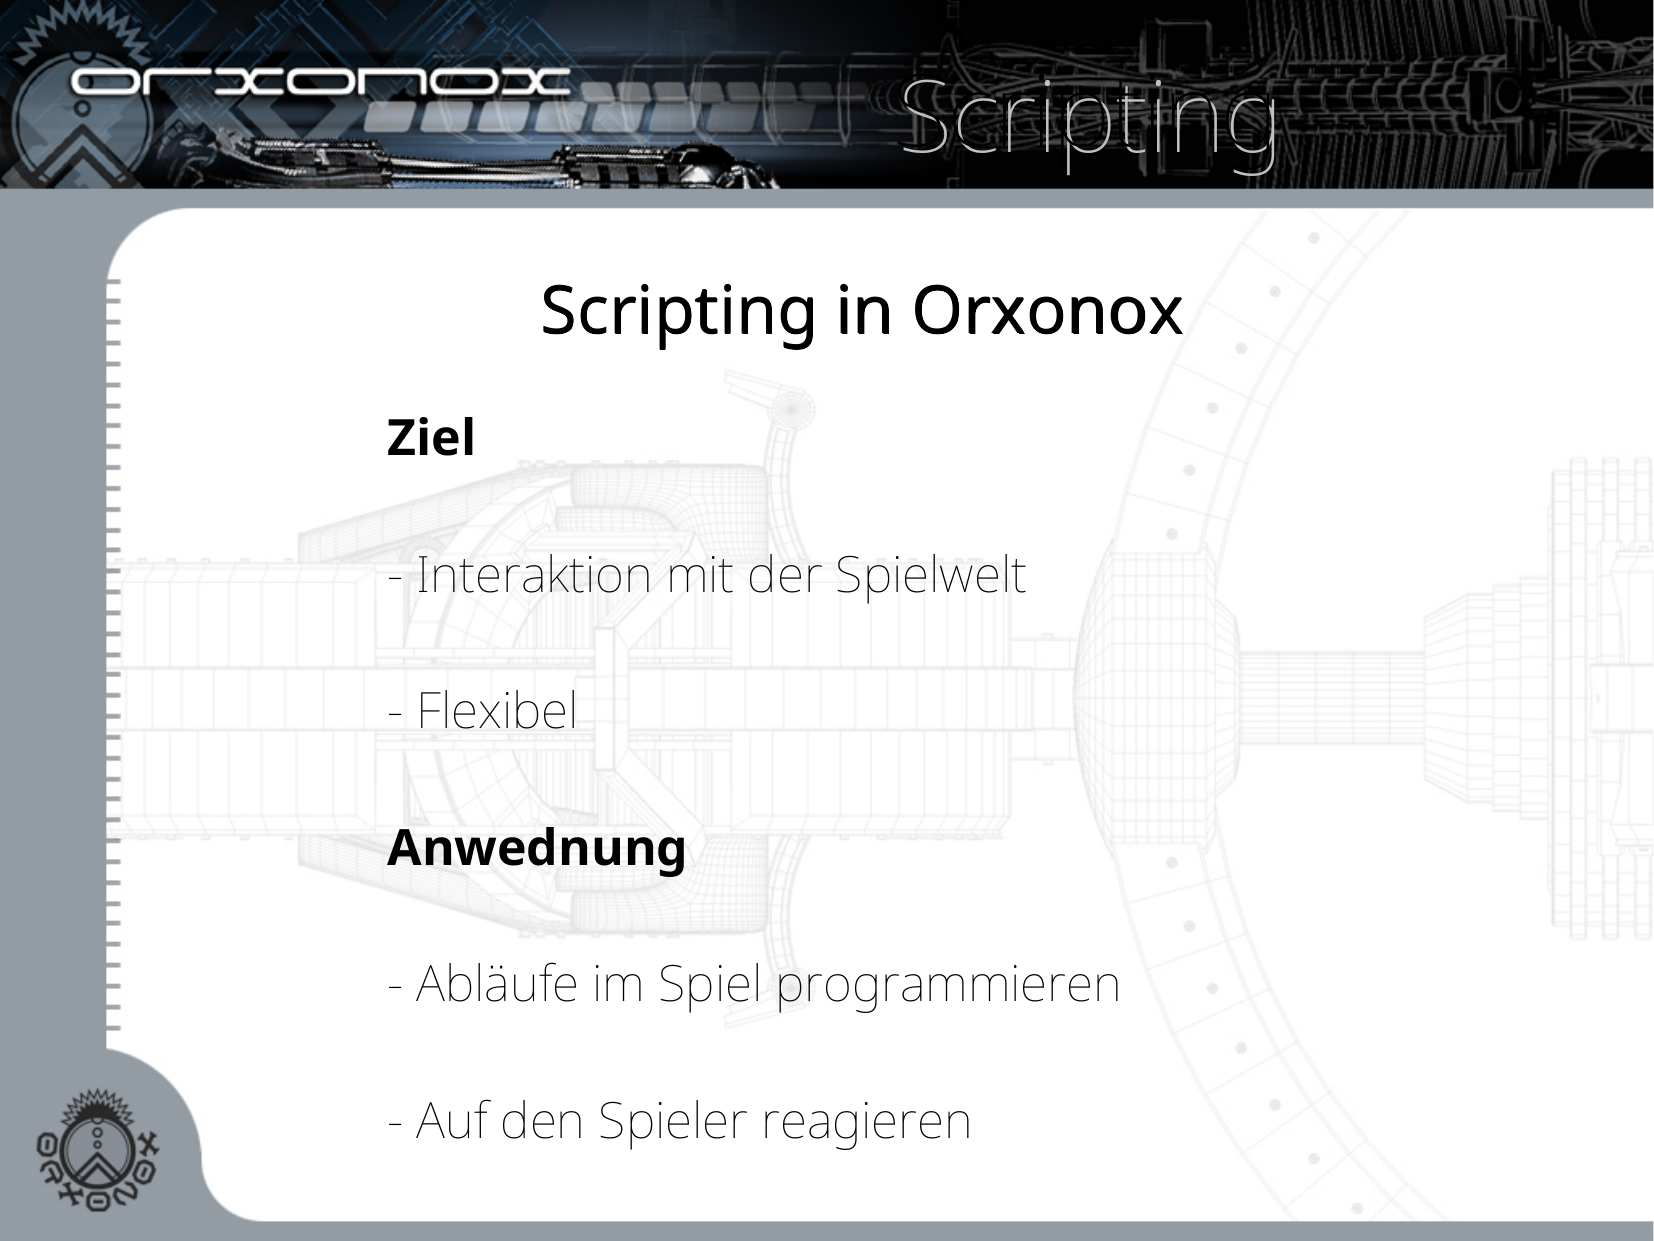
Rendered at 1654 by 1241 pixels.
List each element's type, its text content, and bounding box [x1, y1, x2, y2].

picture [0, 0, 1654, 1241]
text_box Scripting in Orxonox [187, 262, 1538, 341]
text_box Ziel - Interaktion mit der Spielwelt - Flexibel Anwednung - Abläufe im Spiel programmieren - Auf den Spieler reagieren [337, 394, 1613, 1167]
text_box Scripting [842, 32, 1349, 164]
